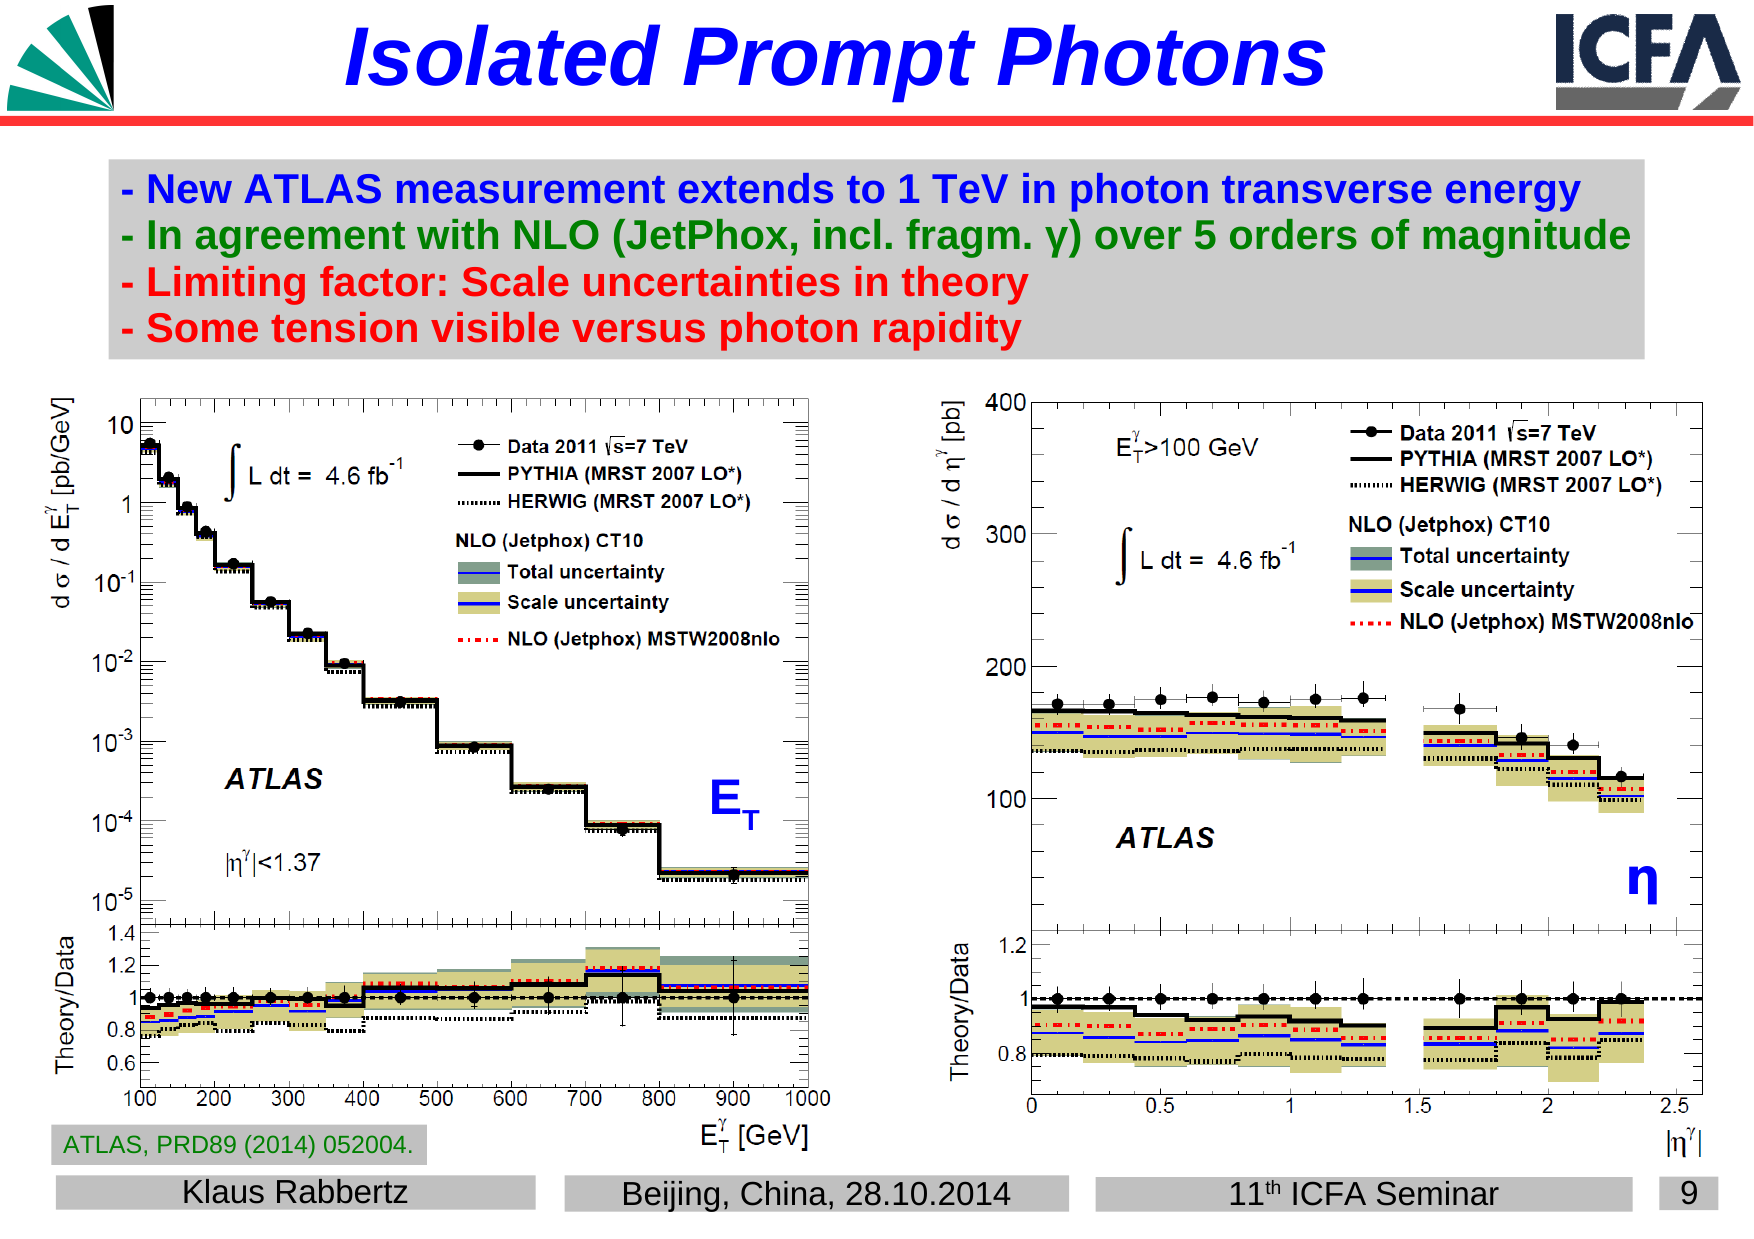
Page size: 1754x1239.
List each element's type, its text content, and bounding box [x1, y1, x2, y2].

picture [1556, 14, 1741, 110]
picture [932, 390, 1709, 1162]
text_box ET [697, 762, 772, 844]
text_box - New ATLAS measurement extends to 1 TeV in photon transverse energy - In agreement with NLO (JetPhox, incl. fragm. γ) over 5 orders of magnitude - Limiting factor: Scale uncertainties in theory - Some tension visible versus photon rapidity [108, 159, 1645, 360]
text_box η [1613, 842, 1673, 913]
text_box ATLAS, PRD89 (2014) 052004. [51, 1124, 426, 1165]
picture [7, 5, 114, 112]
title Isolated Prompt Photons [129, 0, 1545, 114]
picture [44, 390, 831, 1156]
